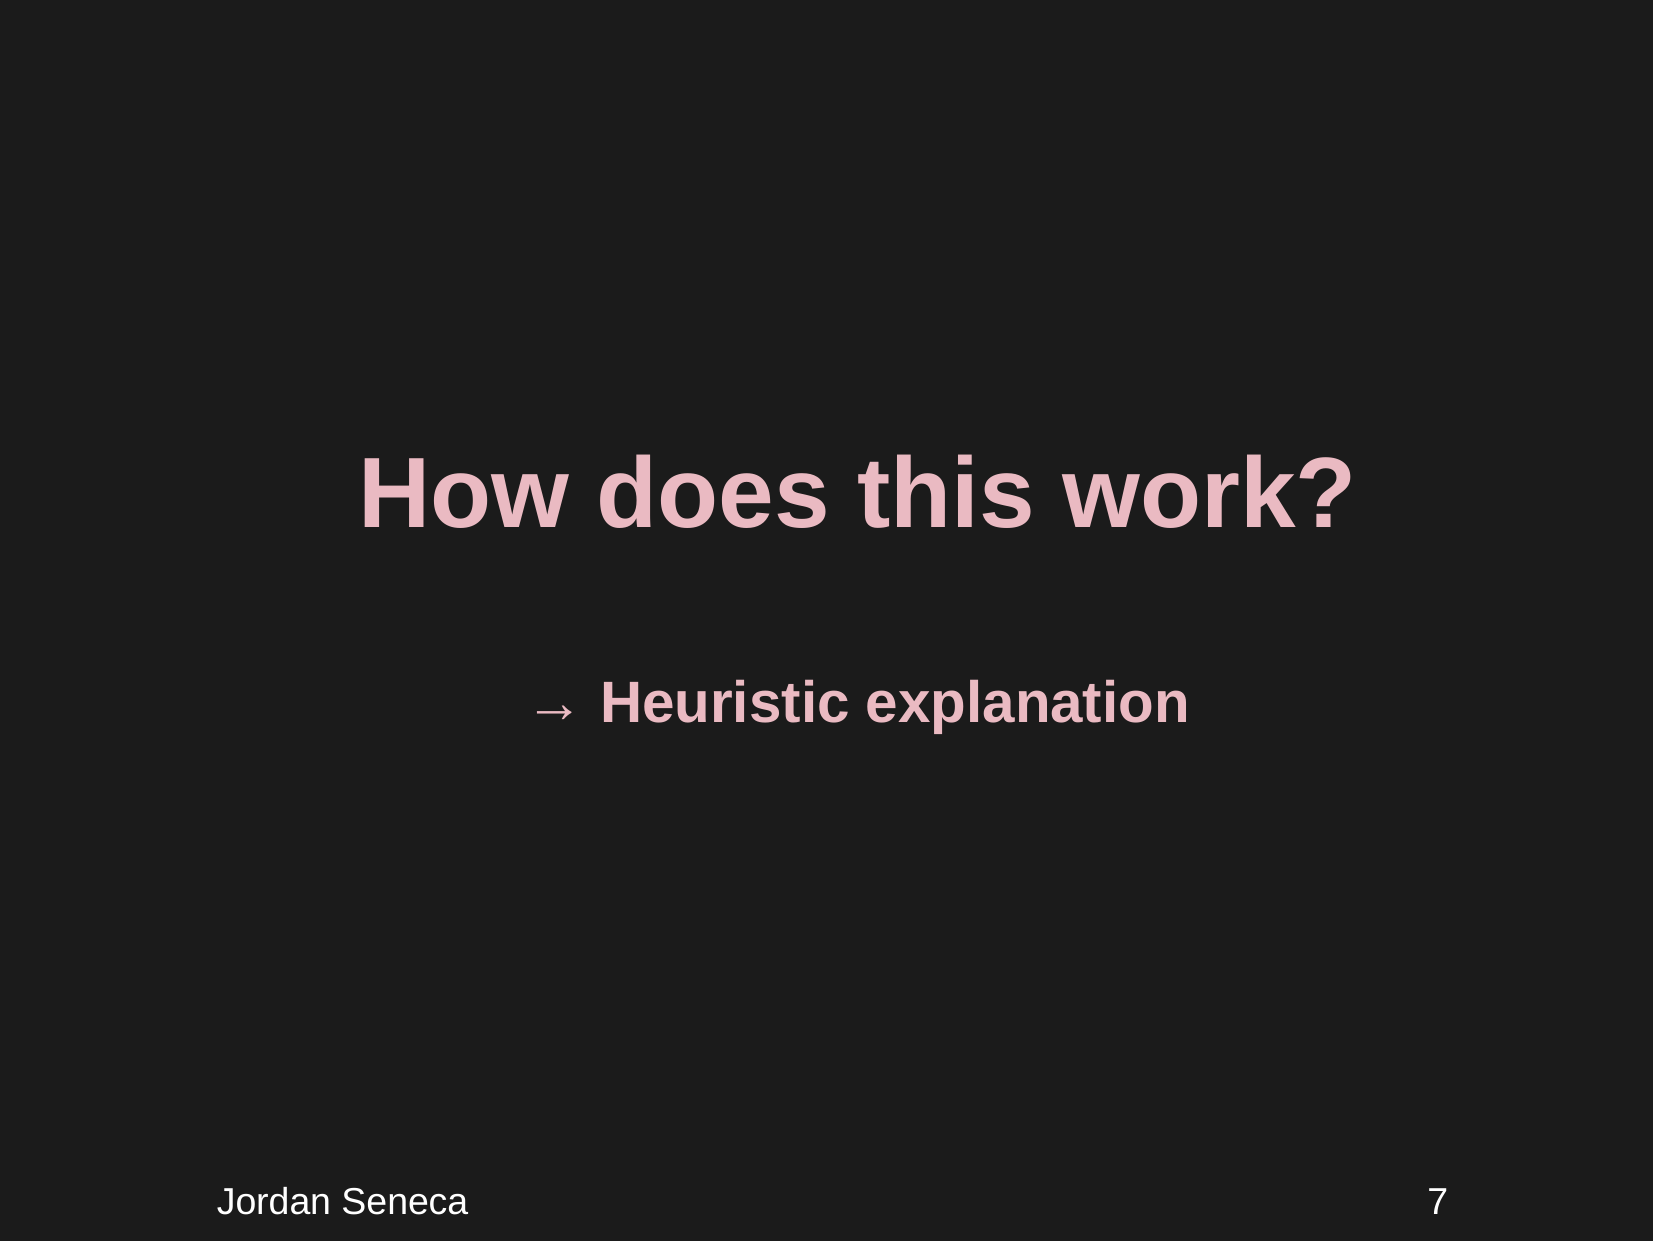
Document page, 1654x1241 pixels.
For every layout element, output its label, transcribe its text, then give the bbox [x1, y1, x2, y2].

text_box How does this work? → Heuristic explanation [300, 419, 1381, 836]
